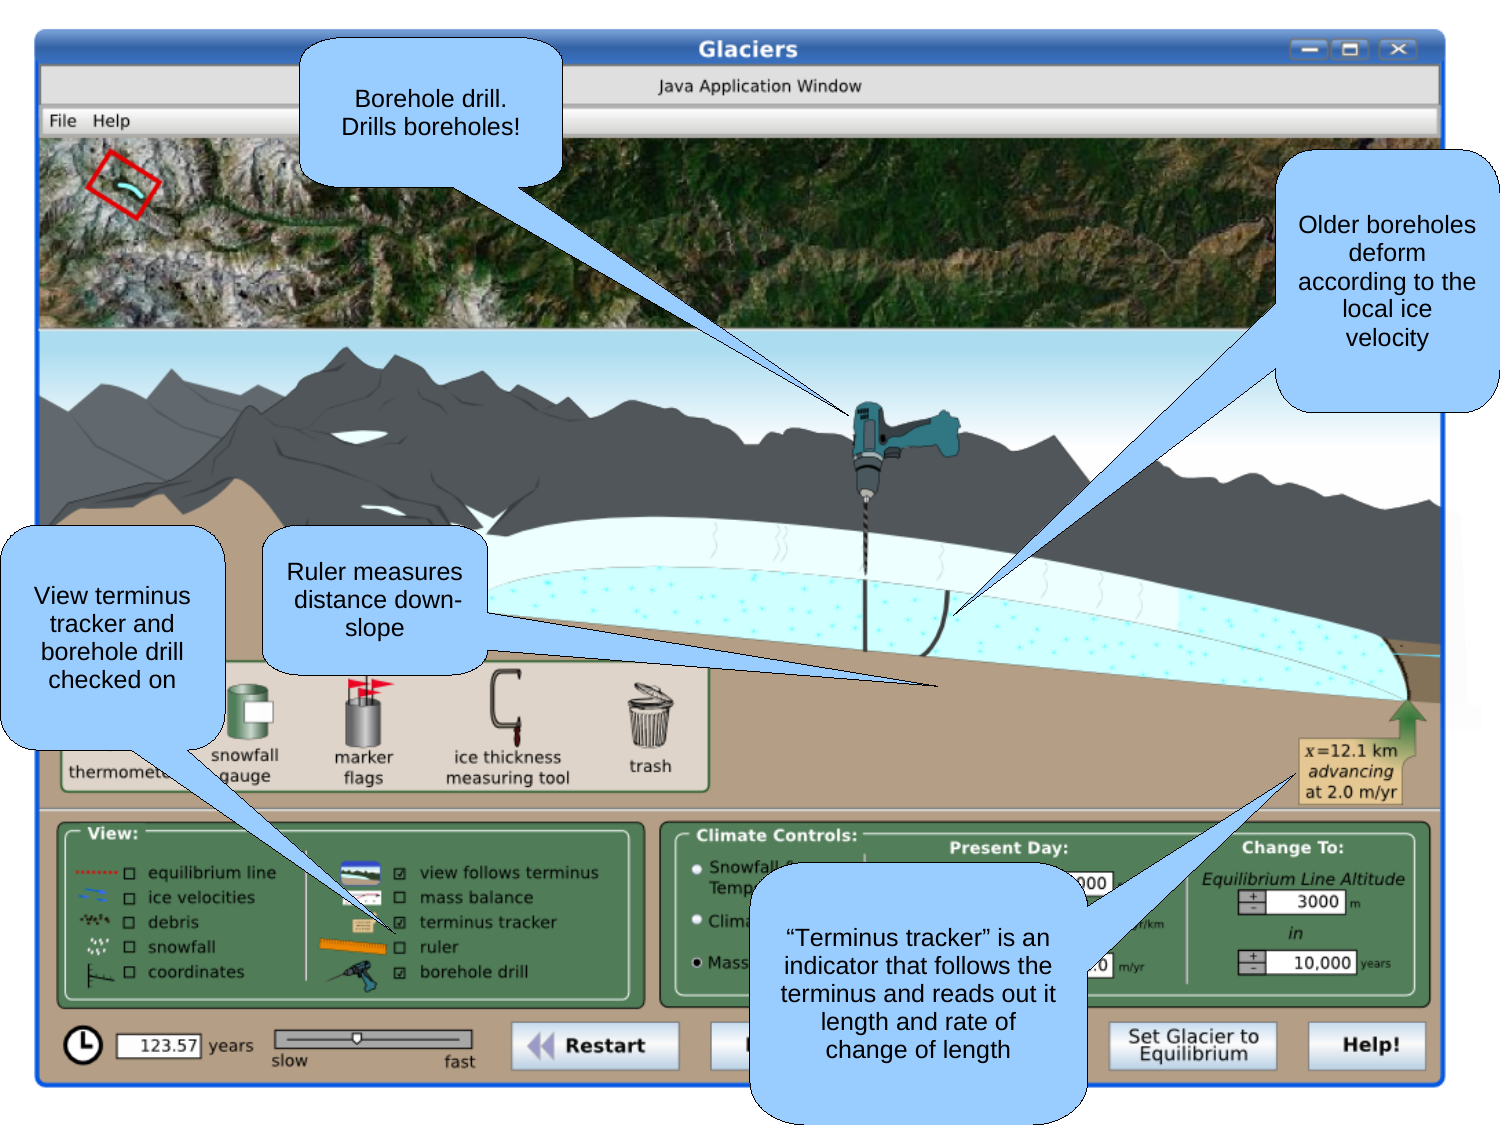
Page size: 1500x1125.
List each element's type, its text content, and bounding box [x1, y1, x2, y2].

text_box Borehole drill. Drills boreholes! [299, 37, 849, 416]
text_box Ruler measures distance down-slope [262, 525, 938, 687]
text_box “Terminus tracker” is an indicator that follows the terminus and reads out it length and rate of change of length [749, 773, 1296, 1125]
text_box View terminus tracker and borehole drill checked on [0, 525, 396, 934]
text_box Older boreholes deform according to the local ice velocity [953, 149, 1500, 616]
picture [0, 0, 1494, 1125]
